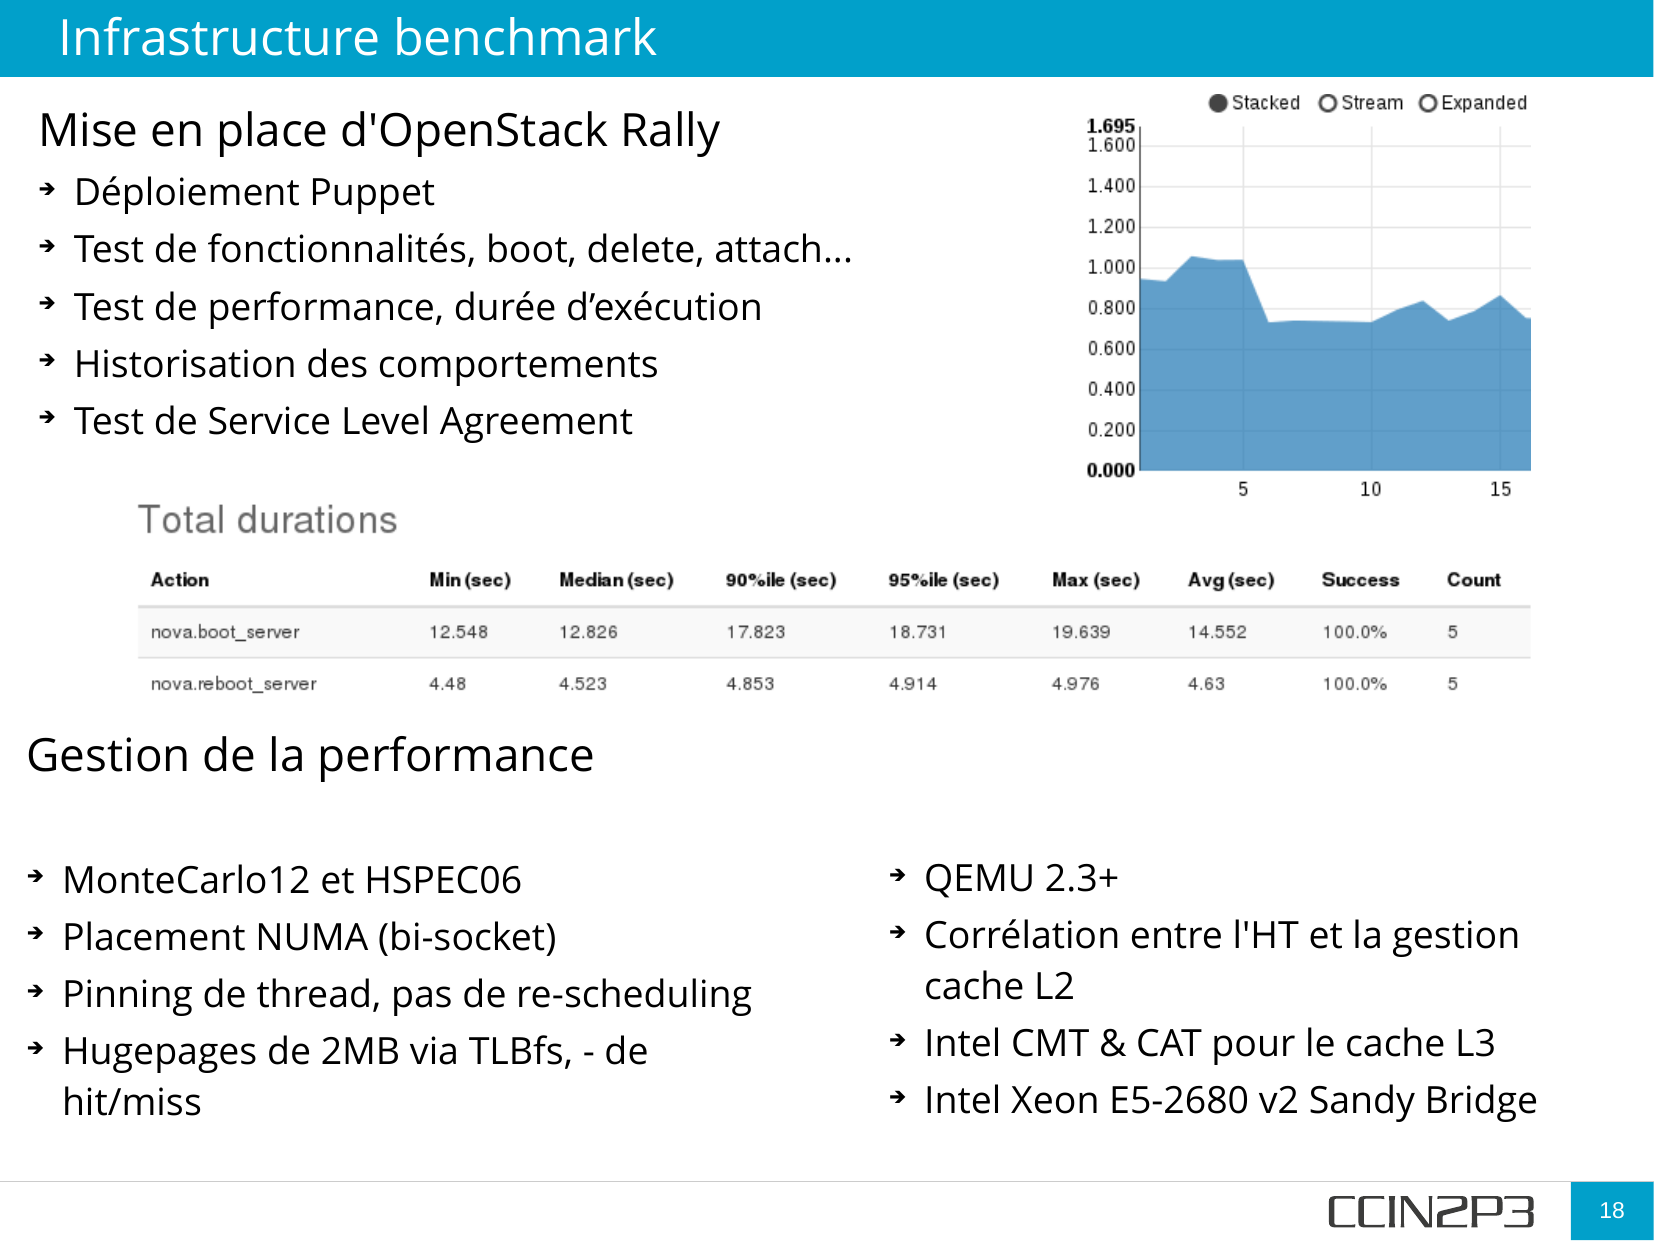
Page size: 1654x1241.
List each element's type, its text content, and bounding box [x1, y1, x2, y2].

picture [129, 94, 1534, 709]
text_box Mise en place d'OpenStack Rally Déploiement Puppet Test de fonctionnalités, boot, delete, attach... Test de performance, durée d’exécution Historisation des comportements Test de Service Level Agreement [23, 90, 898, 624]
text_box Gestion de la performance MonteCarlo12 et HSPEC06 Placement NUMA (bi-socket) Pinning de thread, pas de re-scheduling Hugepages de 2MB via TLBfs, - de hit/miss [11, 715, 804, 1135]
title Infrastructure benchmark [0, 0, 1654, 77]
text_box QEMU 2.3+ Corrélation entre l'HT et la gestion cache L2 Intel CMT & CAT pour le cache L3 Intel Xeon E5-2680 v2 Sandy Bridge [874, 844, 1630, 1140]
